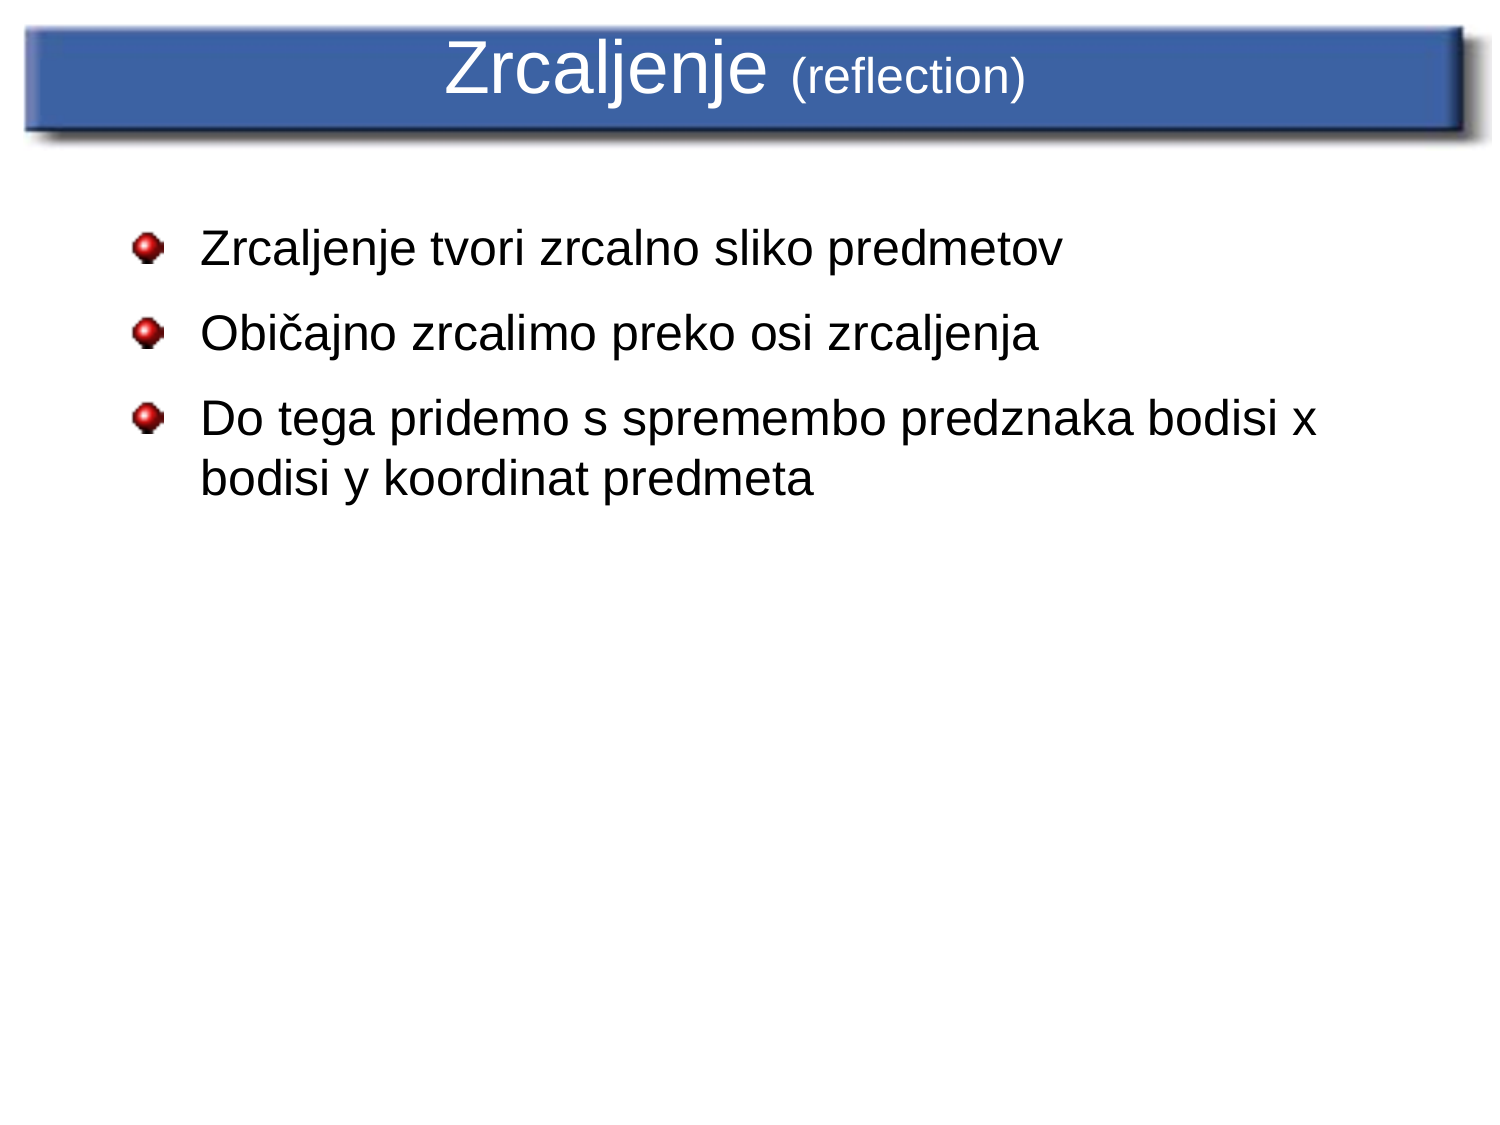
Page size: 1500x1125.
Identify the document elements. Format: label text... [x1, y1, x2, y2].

text_box Zrcaljenje tvori zrcalno sliko predmetov Običajno zrcalimo preko osi zrcaljenja Do tega pridemo s spremembo predznaka bodisi x bodisi y koordinat predmeta [112, 207, 1388, 514]
picture [23, 23, 1492, 151]
picture [127, 227, 164, 264]
title Zrcaljenje (reflection) [97, 10, 1373, 117]
picture [127, 312, 164, 349]
picture [127, 397, 164, 434]
